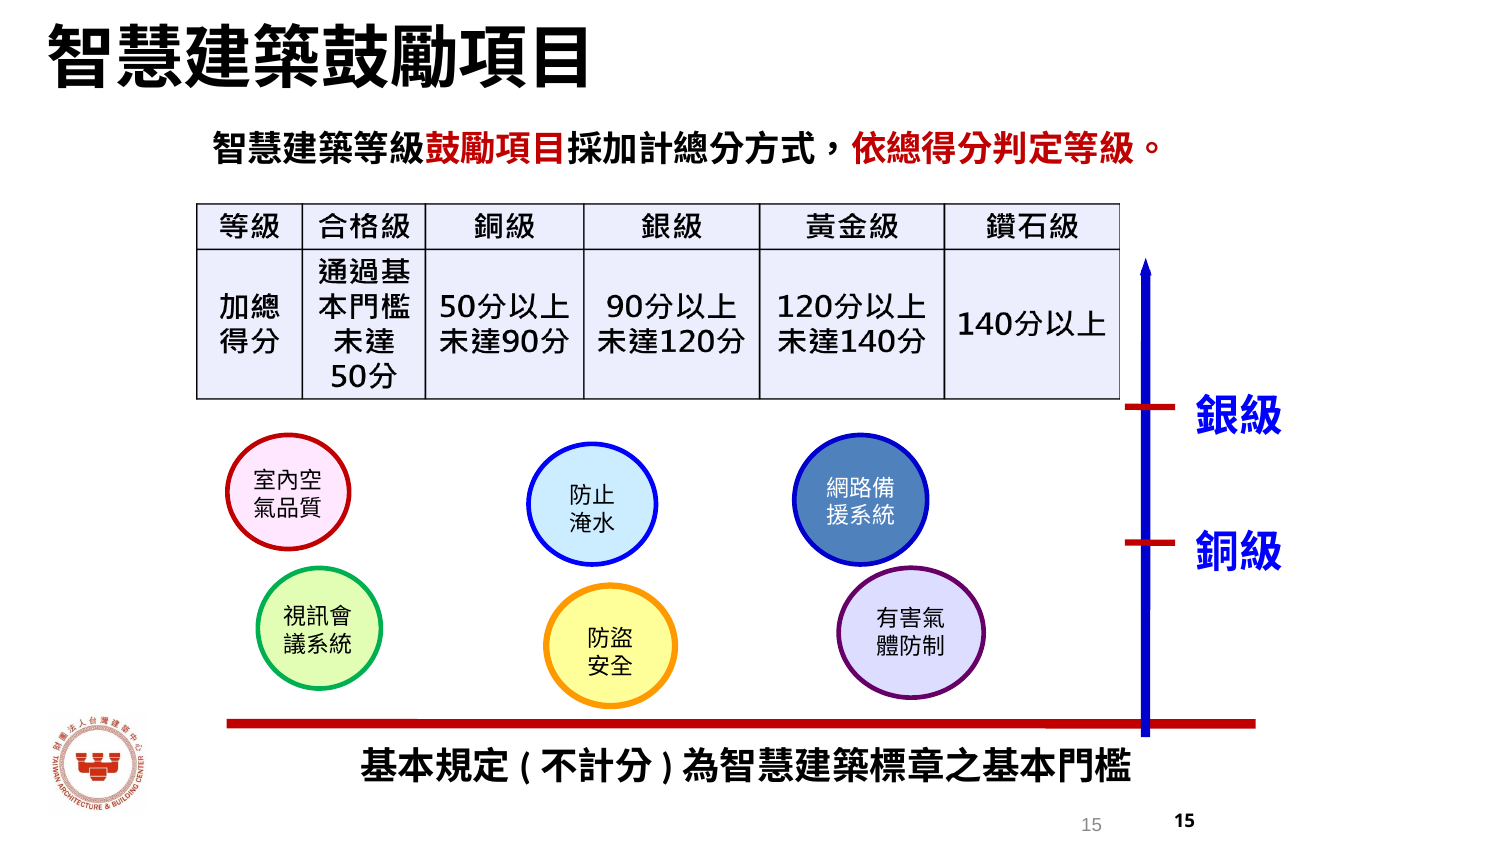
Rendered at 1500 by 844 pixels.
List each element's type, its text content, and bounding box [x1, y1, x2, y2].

picture [196, 200, 1120, 411]
text_box [794, 435, 928, 565]
text_box [237, 434, 339, 460]
text_box [542, 542, 642, 565]
text_box [240, 527, 337, 550]
picture [48, 713, 148, 814]
text_box 室內空氣品質 [236, 460, 340, 527]
text_box [340, 461, 350, 523]
text_box 防盜 安全 [559, 618, 663, 686]
text_box [838, 567, 984, 698]
text_box 視訊會議系統 [266, 596, 370, 663]
text_box [267, 567, 381, 689]
text_box 防止 淹水 [540, 474, 644, 542]
text_box 銀級 [1180, 380, 1304, 449]
text_box 智慧建築鼓勵項目 [35, 0, 999, 121]
text_box [528, 443, 656, 540]
text_box 15 [1069, 806, 1304, 844]
text_box [546, 585, 676, 682]
text_box 基本規定(不計分)為智慧建築標章之基本門檻 [262, 736, 1230, 794]
text_box 網路備援系統 [809, 467, 913, 535]
text_box 有害氣體防制 [859, 598, 963, 666]
text_box 銅級 [1180, 516, 1304, 585]
text_box 15 [1162, 798, 1500, 844]
text_box [257, 598, 266, 659]
text_box [227, 462, 236, 522]
text_box [562, 686, 659, 707]
text_box 智慧建築等級鼓勵項目採加計總分方式，依總得分判定等級。 [200, 120, 1304, 175]
